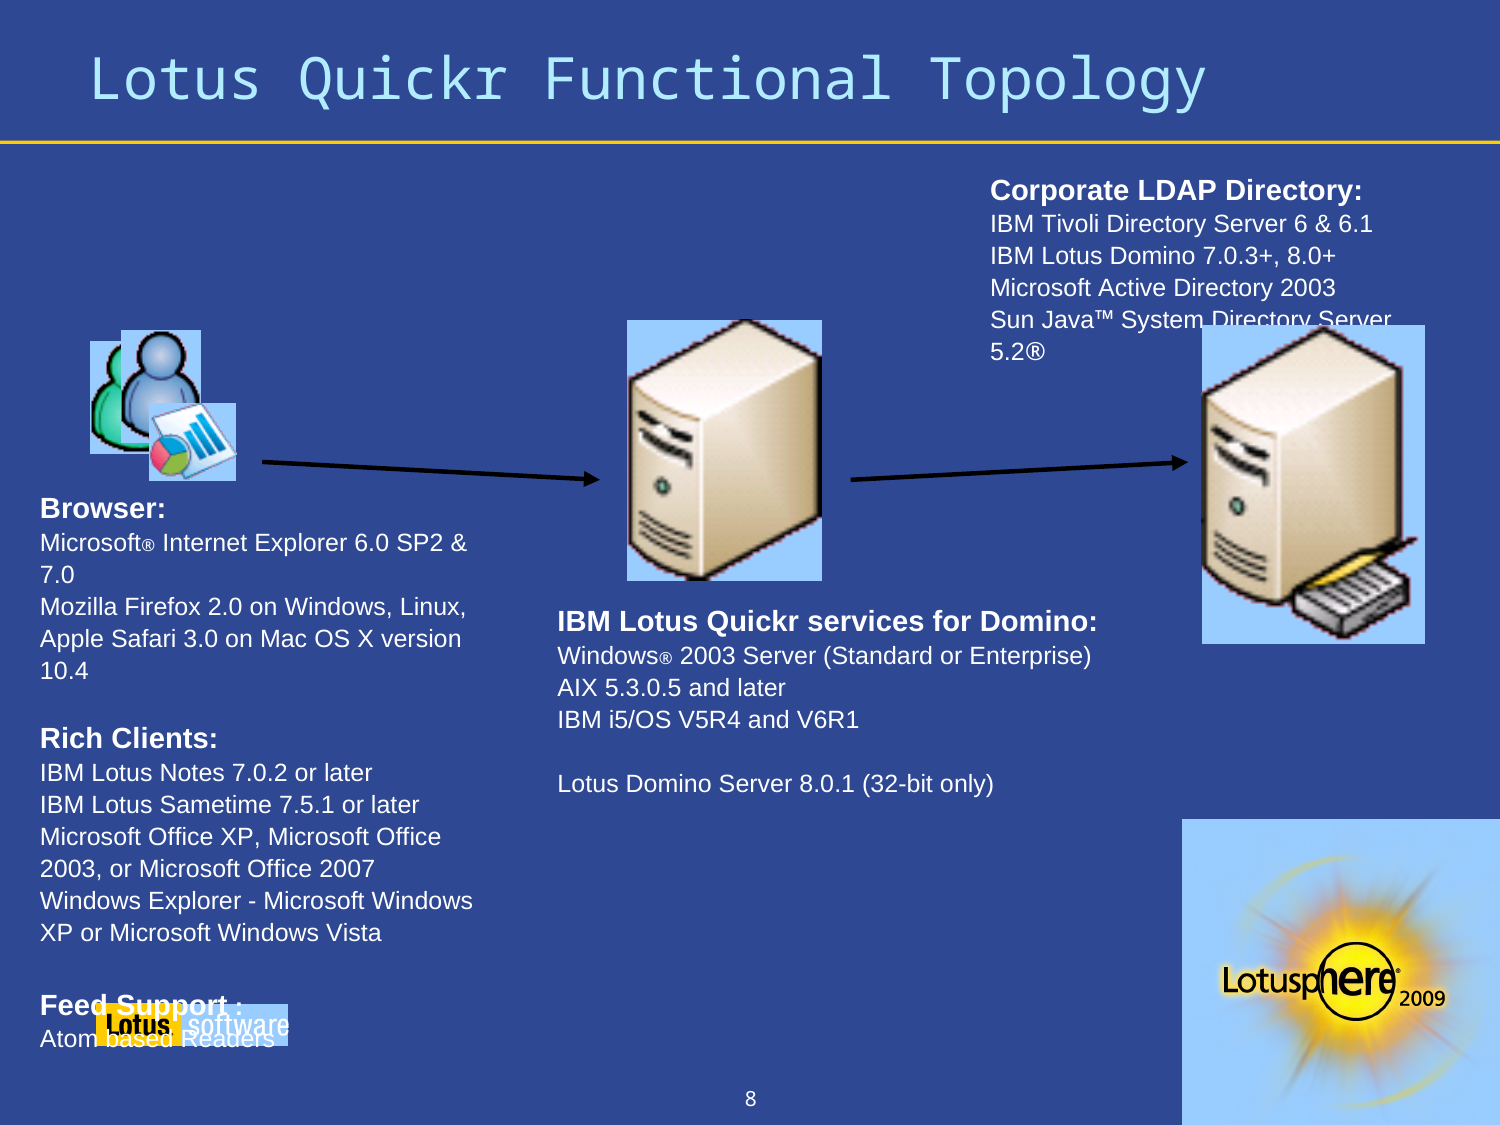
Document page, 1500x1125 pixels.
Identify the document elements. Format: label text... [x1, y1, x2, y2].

title Lotus Quickr Functional Topology [73, 36, 1427, 131]
picture [96, 1005, 102, 1013]
picture [1201, 324, 1426, 644]
picture [626, 319, 822, 581]
picture [90, 330, 237, 481]
picture [122, 1040, 129, 1046]
picture [184, 1032, 194, 1038]
picture [177, 1005, 183, 1012]
picture [96, 1005, 289, 1046]
picture [141, 1005, 147, 1012]
picture [159, 1005, 165, 1012]
picture [193, 1005, 200, 1012]
text_box Corporate LDAP Directory: IBM Tivoli Directory Server 6 & 6.1 IBM Lotus Domino 7.0.3+, 8.0+ Microsoft Active Directory 2003 Sun Java™ System Directory Server 5.2® [975, 160, 1463, 370]
picture [162, 1035, 169, 1046]
picture [215, 1040, 222, 1046]
picture [229, 1035, 236, 1046]
text_box IBM Lotus Quickr services for Domino: Windows® 2003 Server (Standard or Enterprise) AIX 5.3.0.5 and later IBM i5/OS V5R4 and V6R1 Lotus Domino Server 8.0.1 (32-bit only) [542, 592, 1163, 806]
picture [109, 1035, 116, 1046]
picture [1181, 818, 1500, 1125]
text_box Browser: Microsoft® Internet Explorer 6.0 SP2 & 7.0 Mozilla Firefox 2.0 on Windows, Linux, Apple Safari 3.0 on Mac OS X version 10.4 Rich Clients: IBM Lotus Notes 7.0.2 or later IBM Lotus Sametime 7.5.1 or later Microsoft Office XP, Microsoft Office 2003, or Microsoft Office 2007 Windows Explorer - Microsoft Windows XP or Microsoft Windows Vista Feed Support : Atom based Readers [24, 479, 526, 1005]
picture [184, 1040, 193, 1046]
